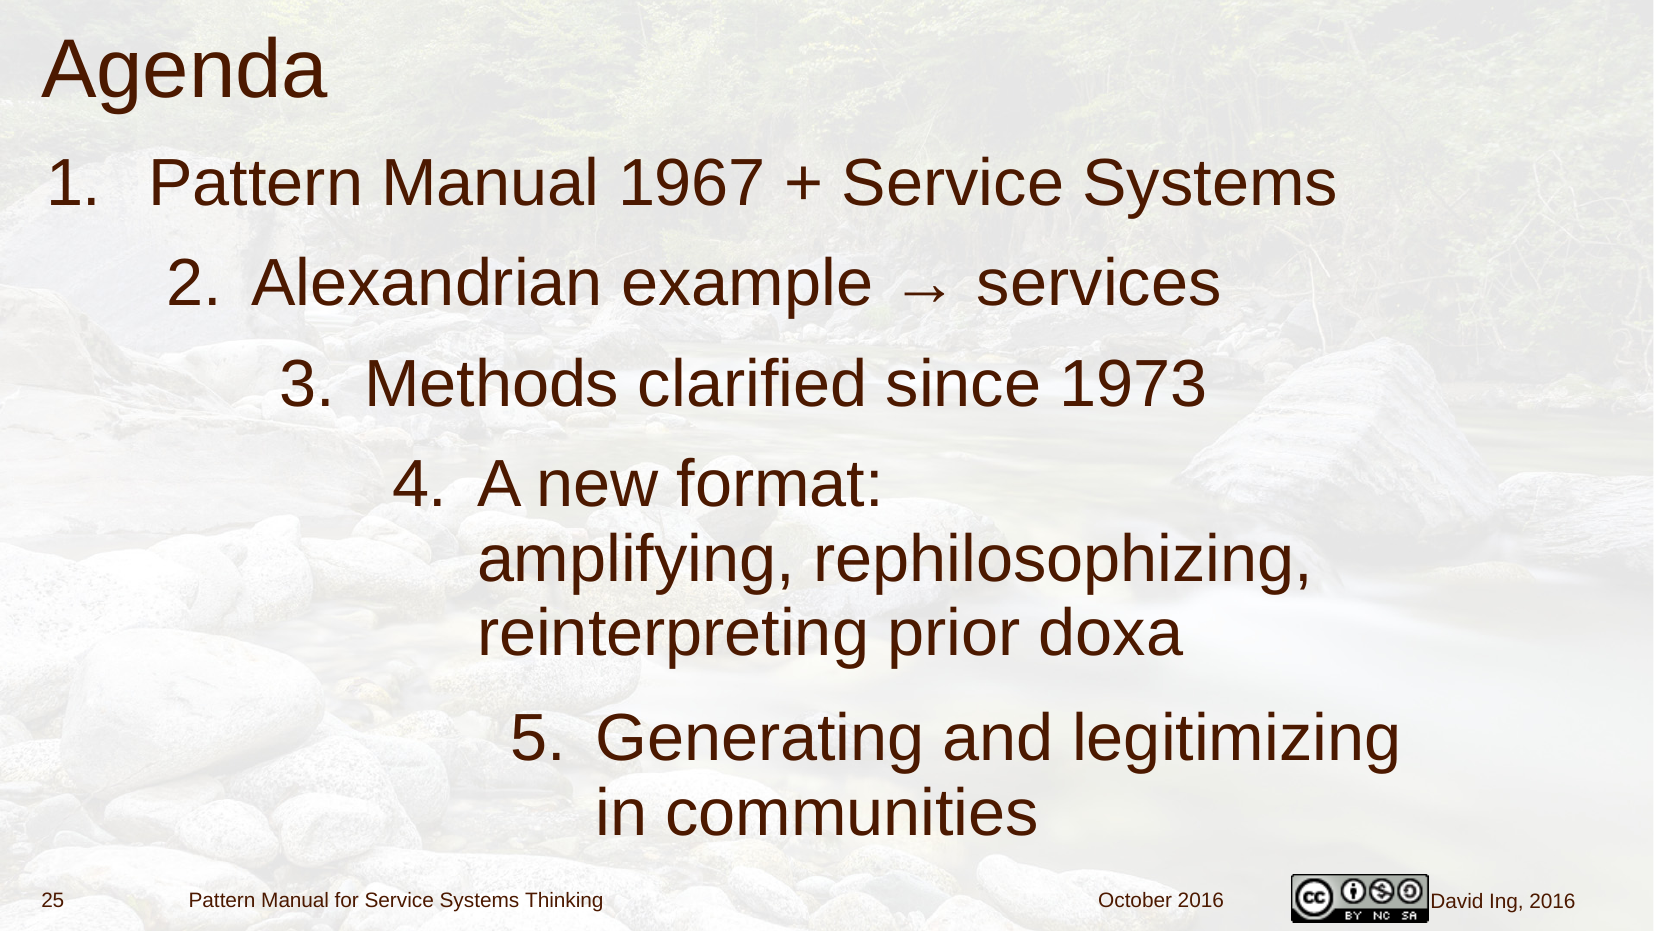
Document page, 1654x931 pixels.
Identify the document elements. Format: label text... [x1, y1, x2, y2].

table_cell Alexandrian example → services [237, 237, 1618, 338]
picture [0, 0, 1654, 931]
table_header 1. [31, 137, 134, 237]
table_cell 4. [349, 438, 462, 693]
title Agenda [41, 30, 1613, 126]
table_header Pattern Manual 1967 + Service Systems [134, 137, 1618, 237]
table_cell [31, 338, 134, 438]
table_cell Generating and legitimizing in communities [580, 693, 1618, 868]
table_cell [31, 693, 134, 868]
table_cell [31, 438, 134, 693]
table_cell Methods clarified since 1973 [349, 338, 1618, 438]
table_cell [237, 693, 349, 868]
table_cell [134, 438, 237, 693]
table_cell [134, 693, 237, 868]
table_cell [237, 438, 349, 693]
table_cell [349, 693, 462, 868]
table_cell [31, 237, 134, 338]
table_cell A new format: amplifying, rephilosophizing, reinterpreting prior doxa [462, 438, 1618, 693]
table_cell [134, 338, 237, 438]
table_cell 5. [462, 693, 580, 868]
table_cell 3. [237, 338, 349, 438]
table_cell 2. [134, 237, 237, 338]
